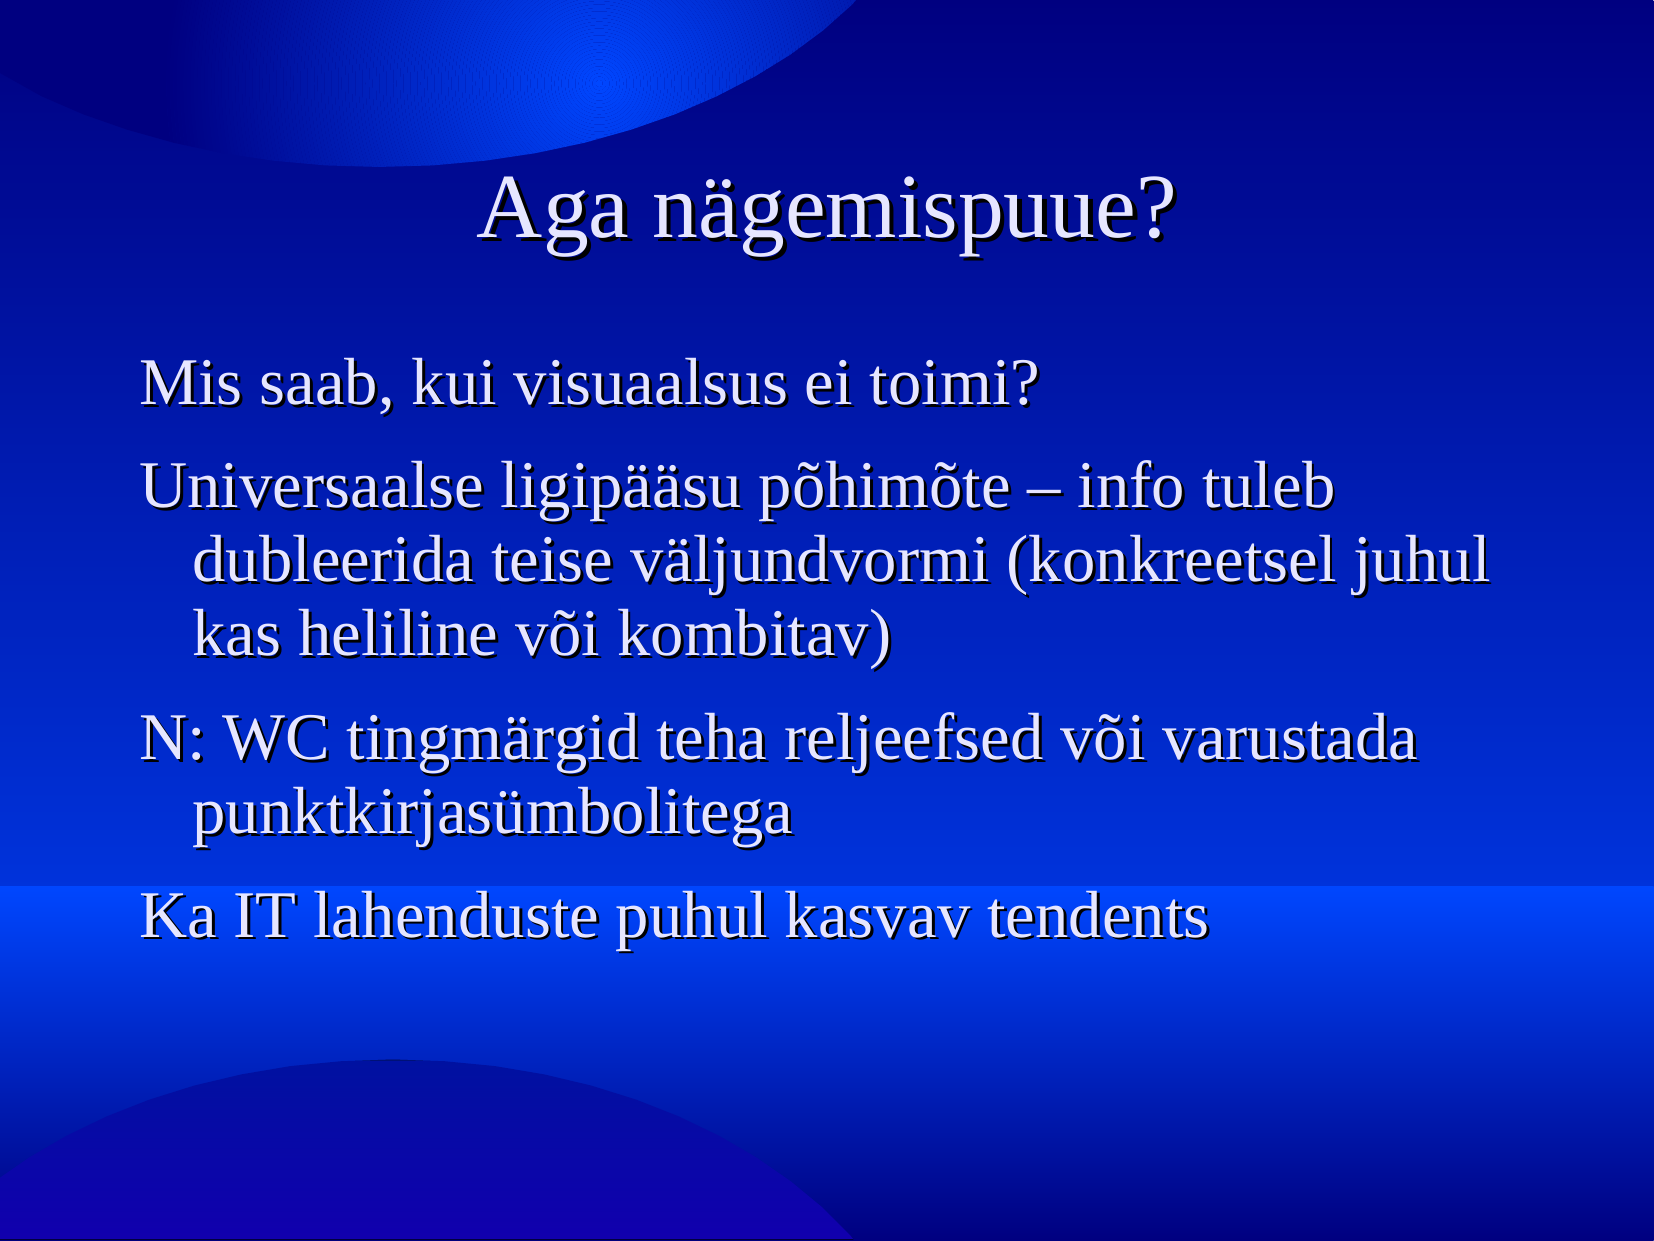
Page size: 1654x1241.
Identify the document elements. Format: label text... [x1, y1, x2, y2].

list Mis saab, kui visuaalsus ei toimi? Universaalse ligipääsu põhimõte – info tuleb dubleerida teise väljundvormi (konkreetsel juhul kas heliline või kombitav) N: WC tingmärgid teha reljeefsed või varustada punktkirjasümbolitega Ka IT lahenduste puhul kasvav tendents [121, 344, 1534, 1127]
title Aga nägemispuue? [121, 102, 1534, 311]
